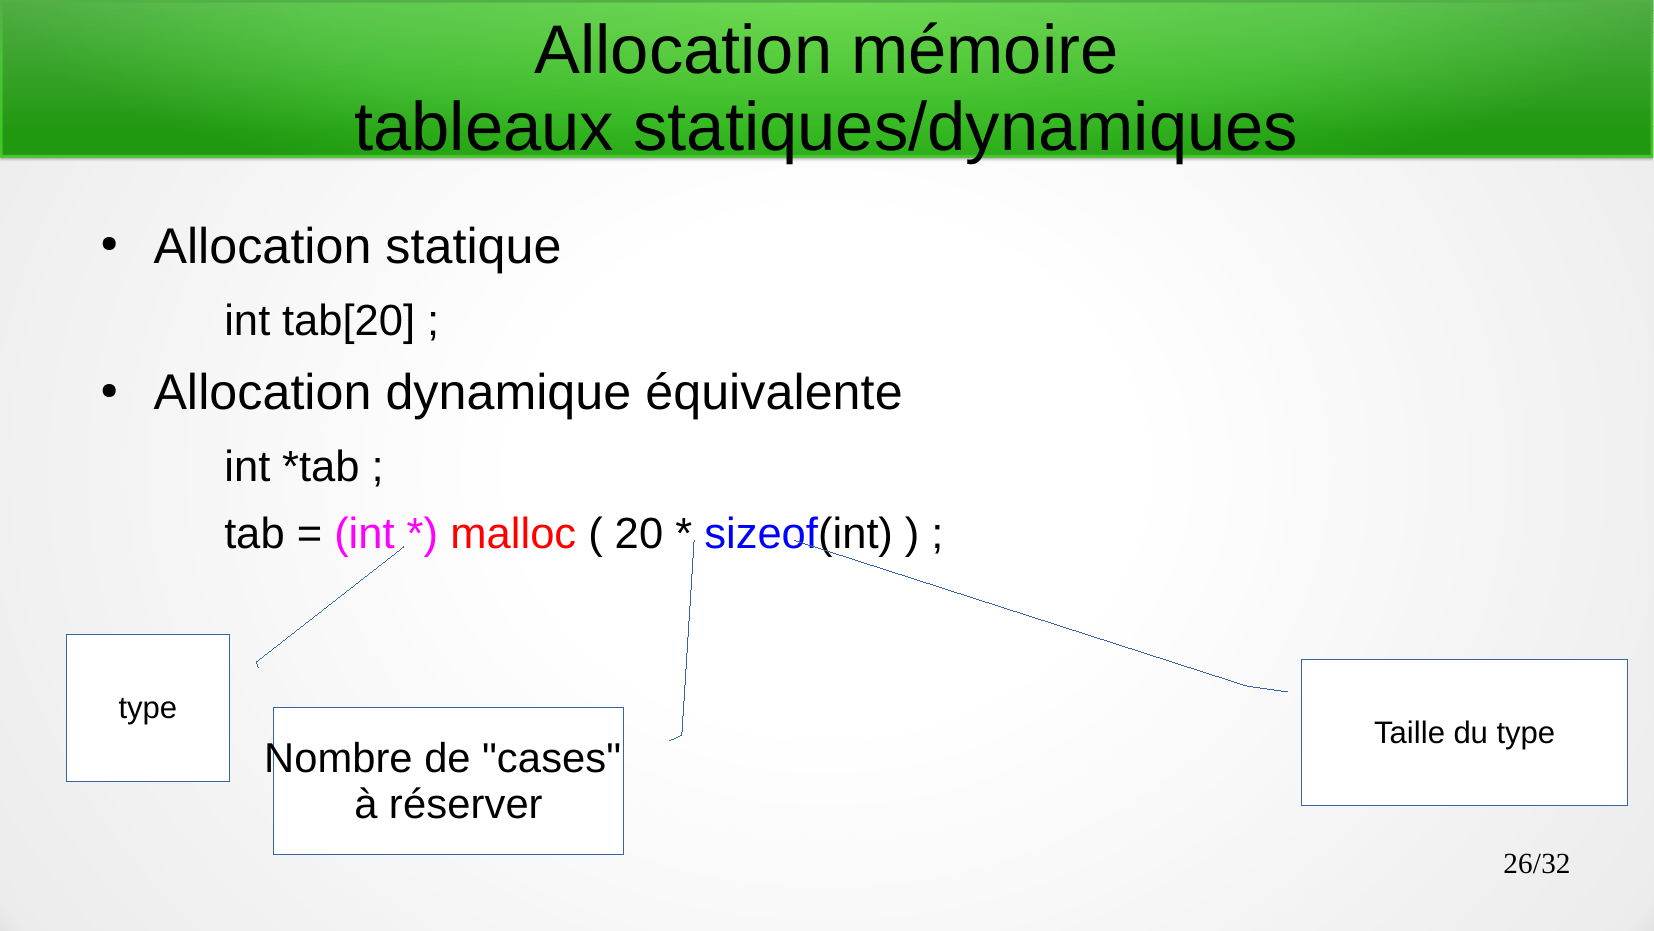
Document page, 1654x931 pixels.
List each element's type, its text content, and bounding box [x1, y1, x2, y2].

text_box Taille du type [1302, 659, 1628, 806]
text_box Nombre de "cases" à réserver [274, 708, 624, 854]
list Allocation dynamique équivalente int *tab ; tab = (int *) malloc ( 20 * sizeof(int) ) ; [82, 364, 1571, 584]
title Allocation mémoire tableaux statiques/dynamiques [82, 11, 1571, 166]
list Allocation statique int tab[20] ; [82, 217, 1571, 360]
text_box type [66, 635, 229, 781]
